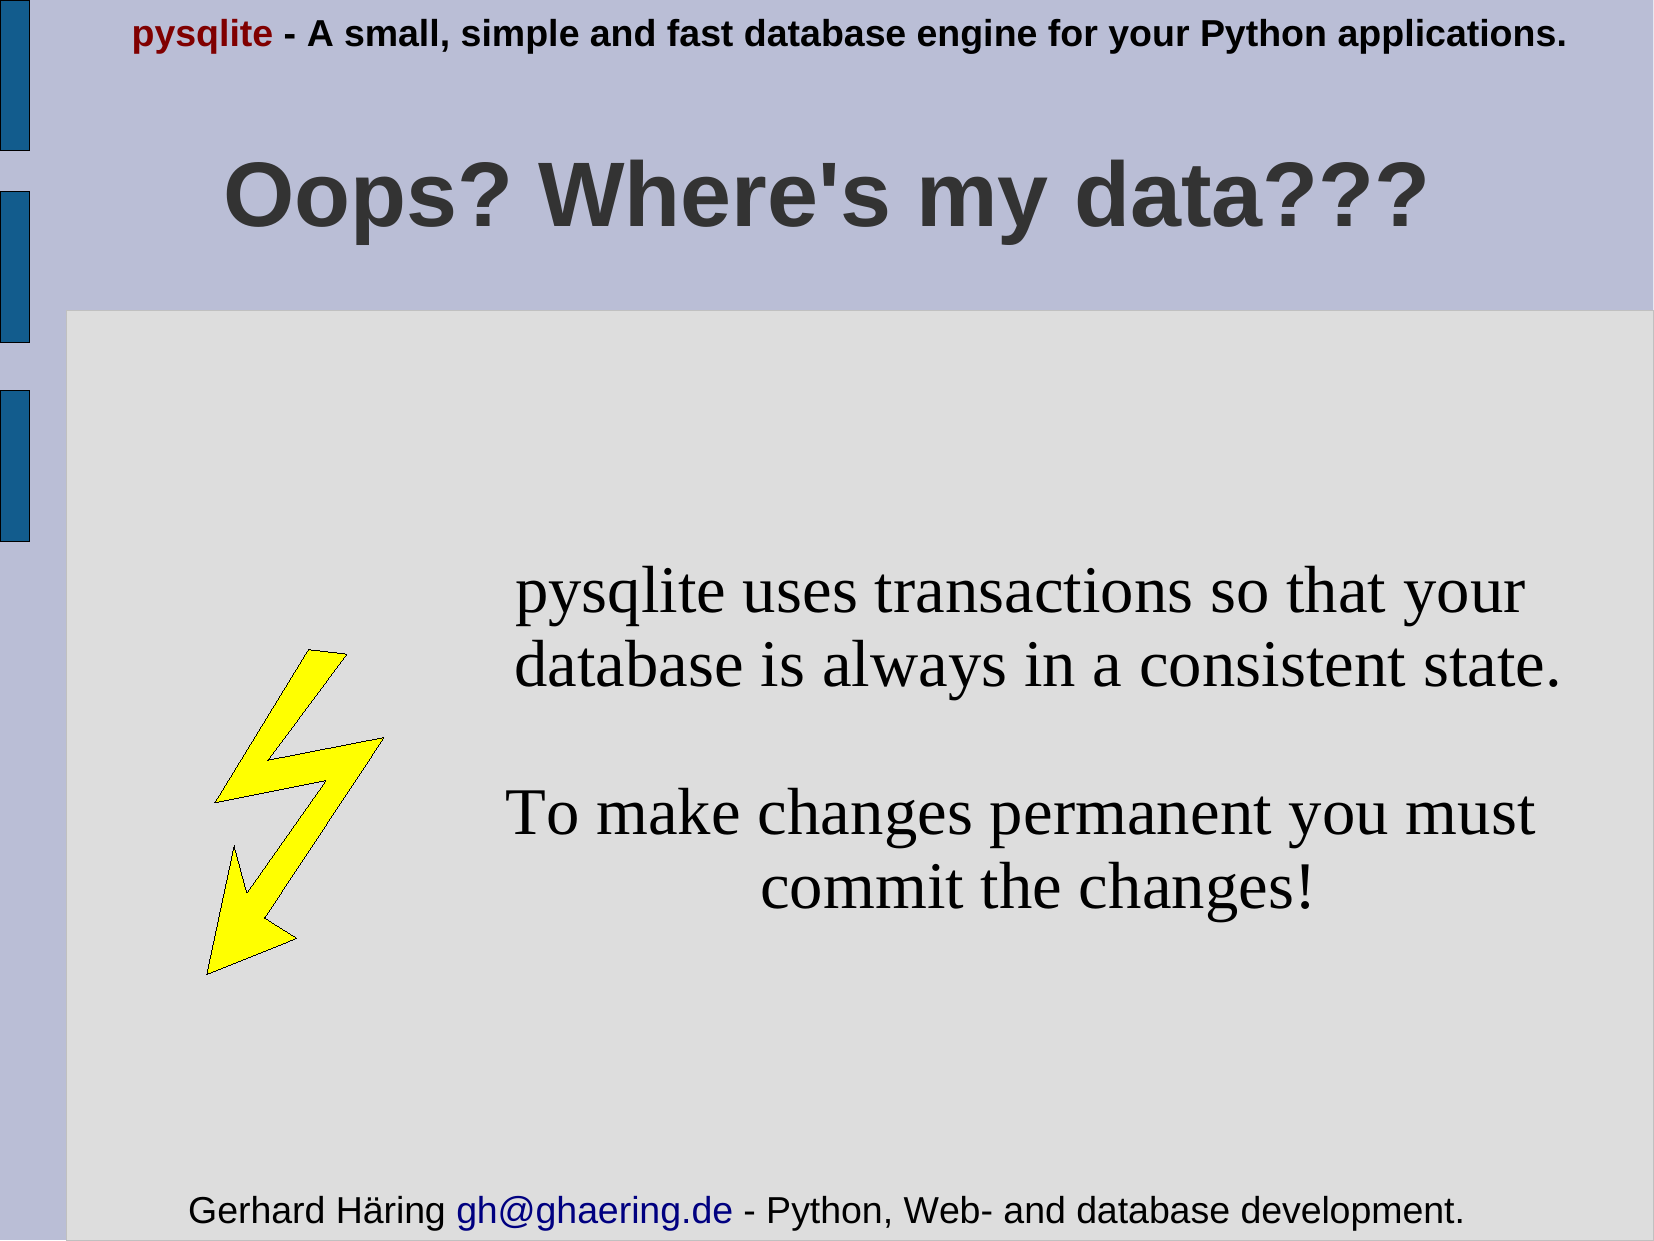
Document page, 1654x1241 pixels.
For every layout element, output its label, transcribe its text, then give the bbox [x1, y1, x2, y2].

title Oops? Where's my data??? [121, 91, 1534, 299]
text_box [206, 649, 384, 975]
subtitle pysqlite uses transactions so that your database is always in a consistent state. To make changes permanent you must commit the changes! [448, 354, 1595, 1121]
